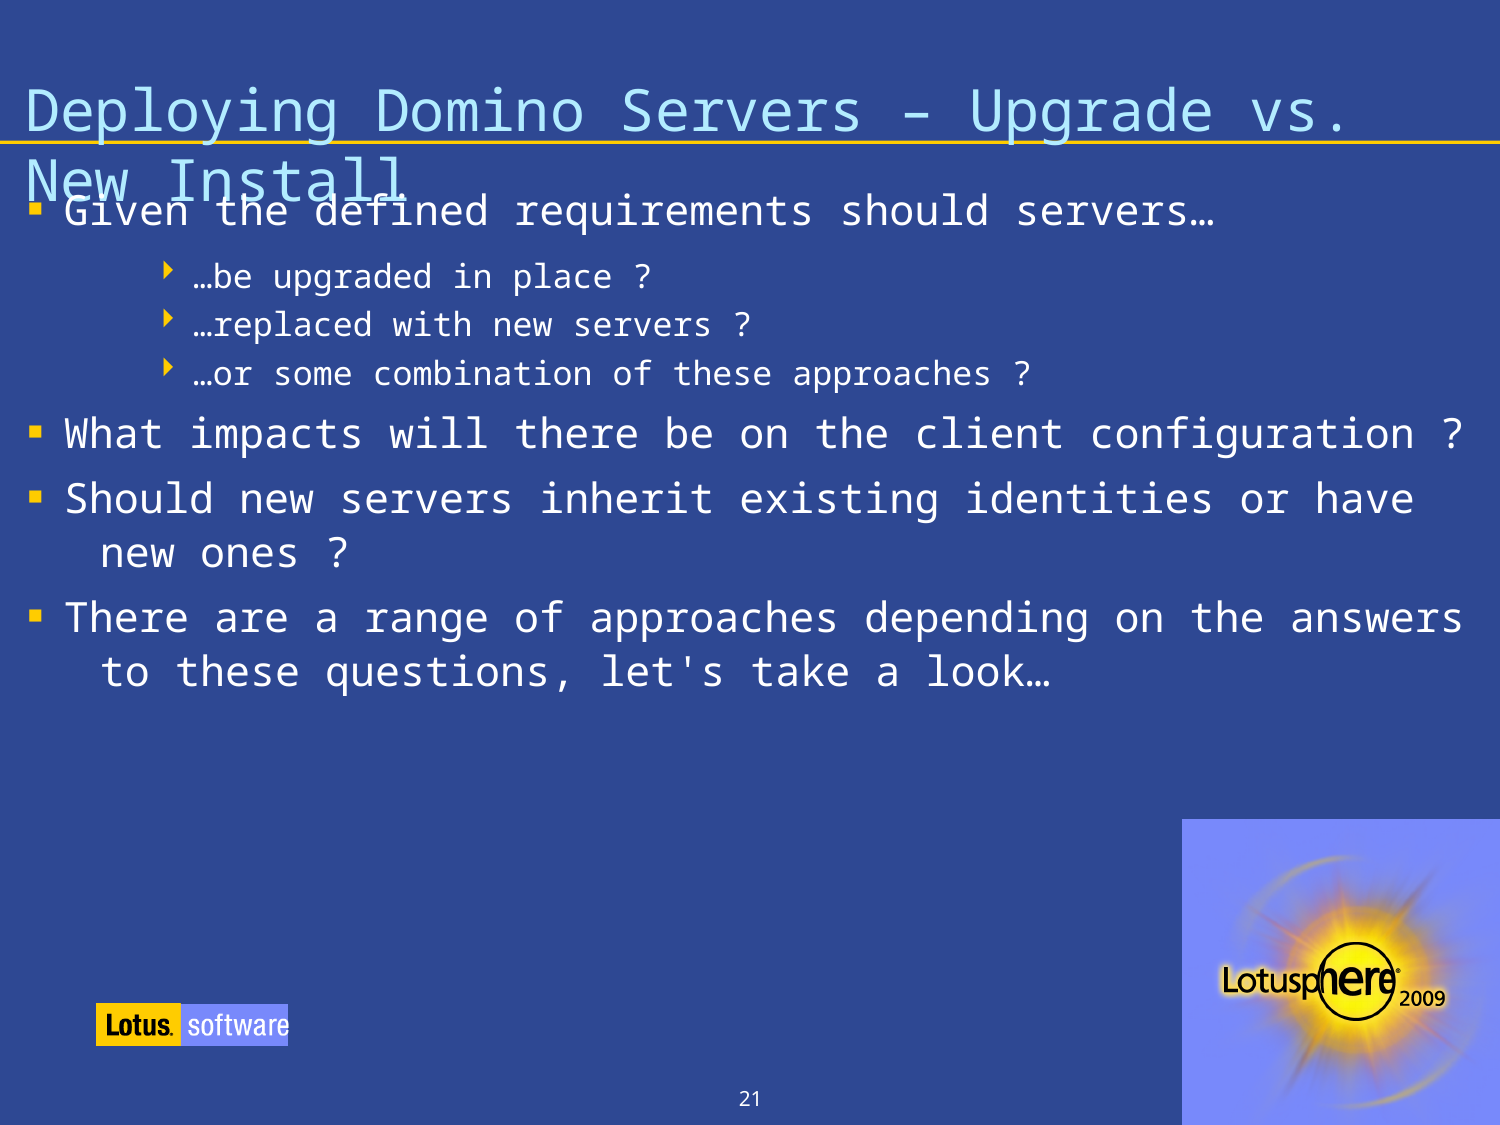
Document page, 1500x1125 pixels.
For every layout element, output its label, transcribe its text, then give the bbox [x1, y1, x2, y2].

title Deploying Domino Servers – Upgrade vs. New Install [25, 74, 1476, 165]
picture [96, 1011, 289, 1046]
picture [1181, 818, 1500, 1125]
list Given the defined requirements should servers… …be upgraded in place ? …replaced with new servers ? …or some combination of these approaches ? What impacts will there be on the client configuration ? Should new servers inherit existing identities or have new ones ? There are a range of approaches depending on the answers to these questions, let's take a look… [24, 174, 1476, 1011]
